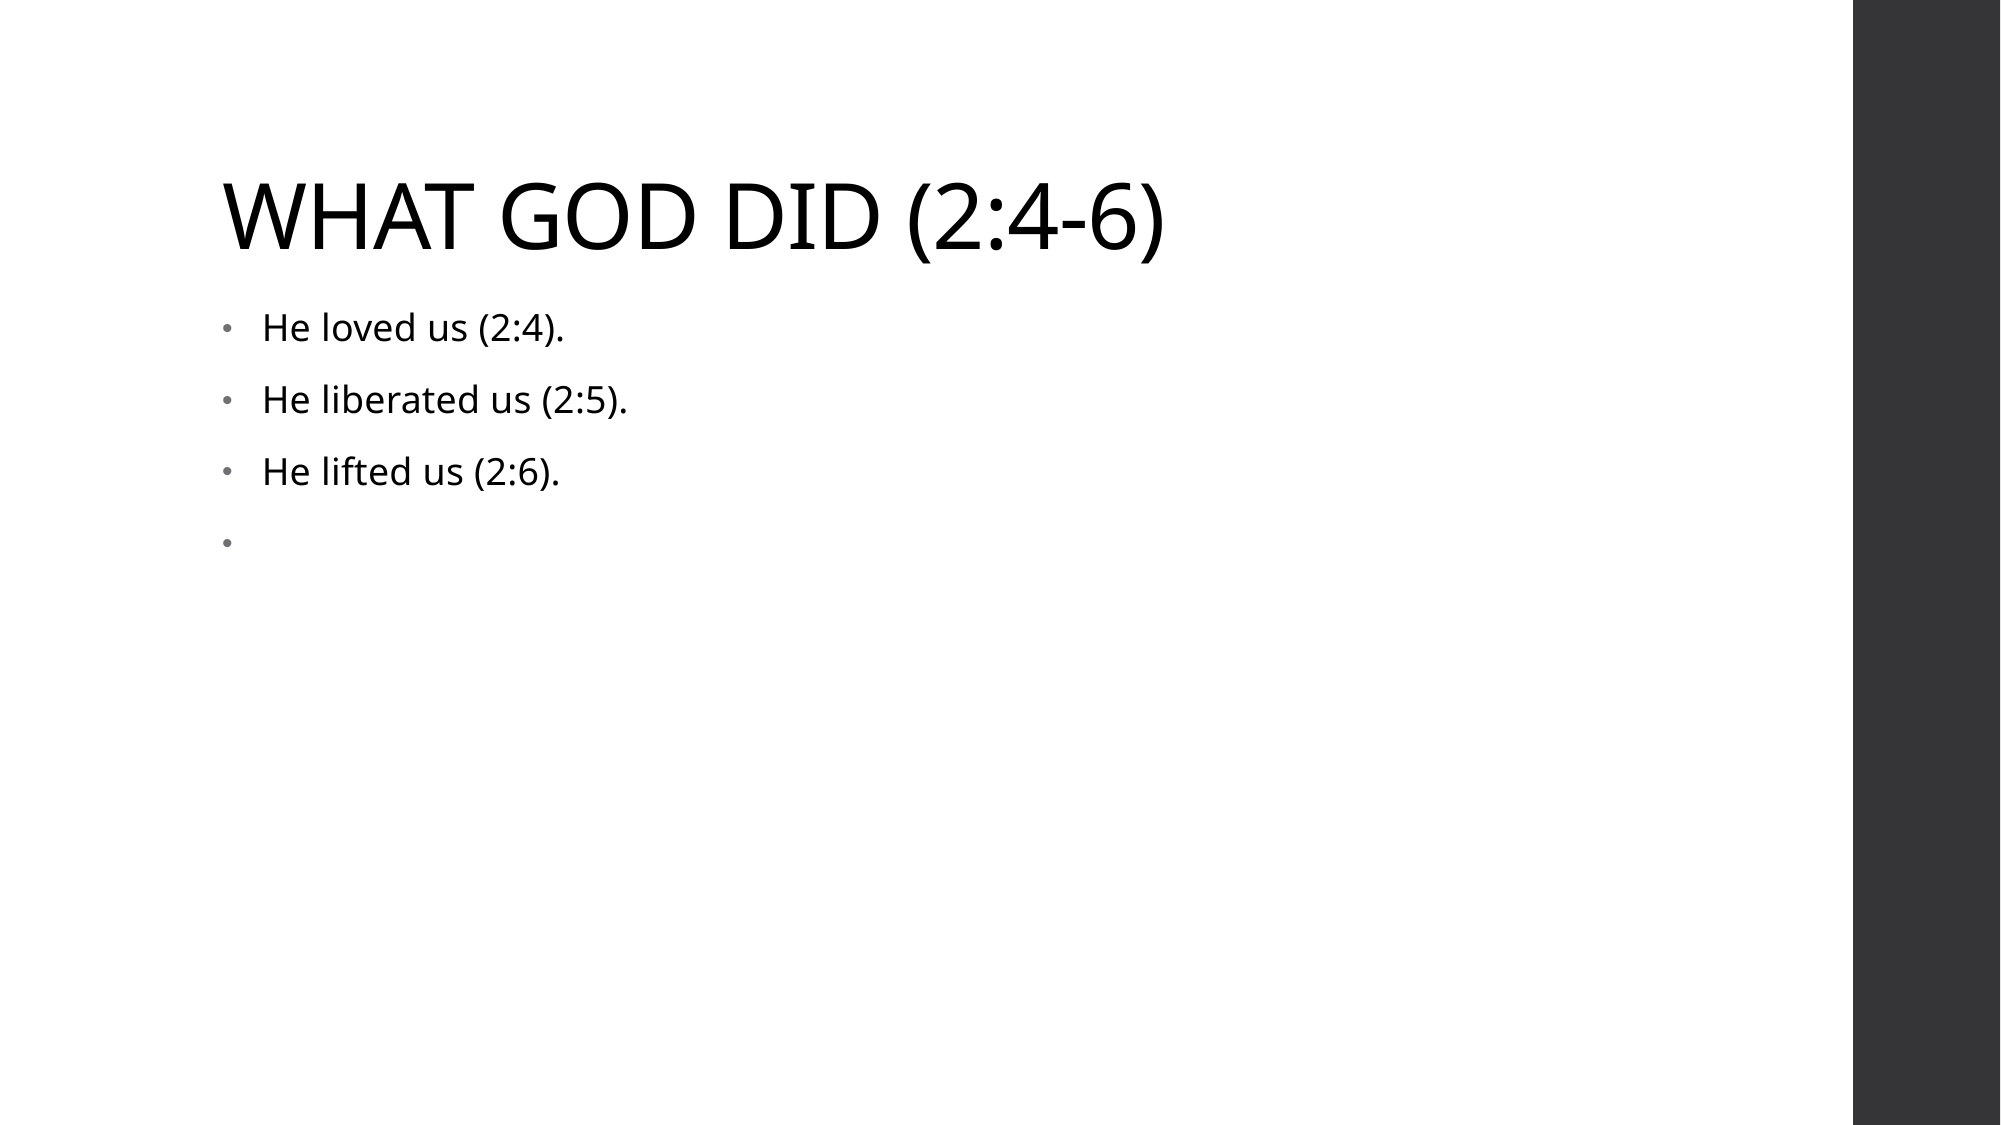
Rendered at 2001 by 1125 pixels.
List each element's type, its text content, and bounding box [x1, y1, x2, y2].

title WHAT GOD DID (2:4-6) [206, 60, 1797, 278]
list He loved us (2:4). He liberated us (2:5). He lifted us (2:6). [206, 299, 1617, 1014]
